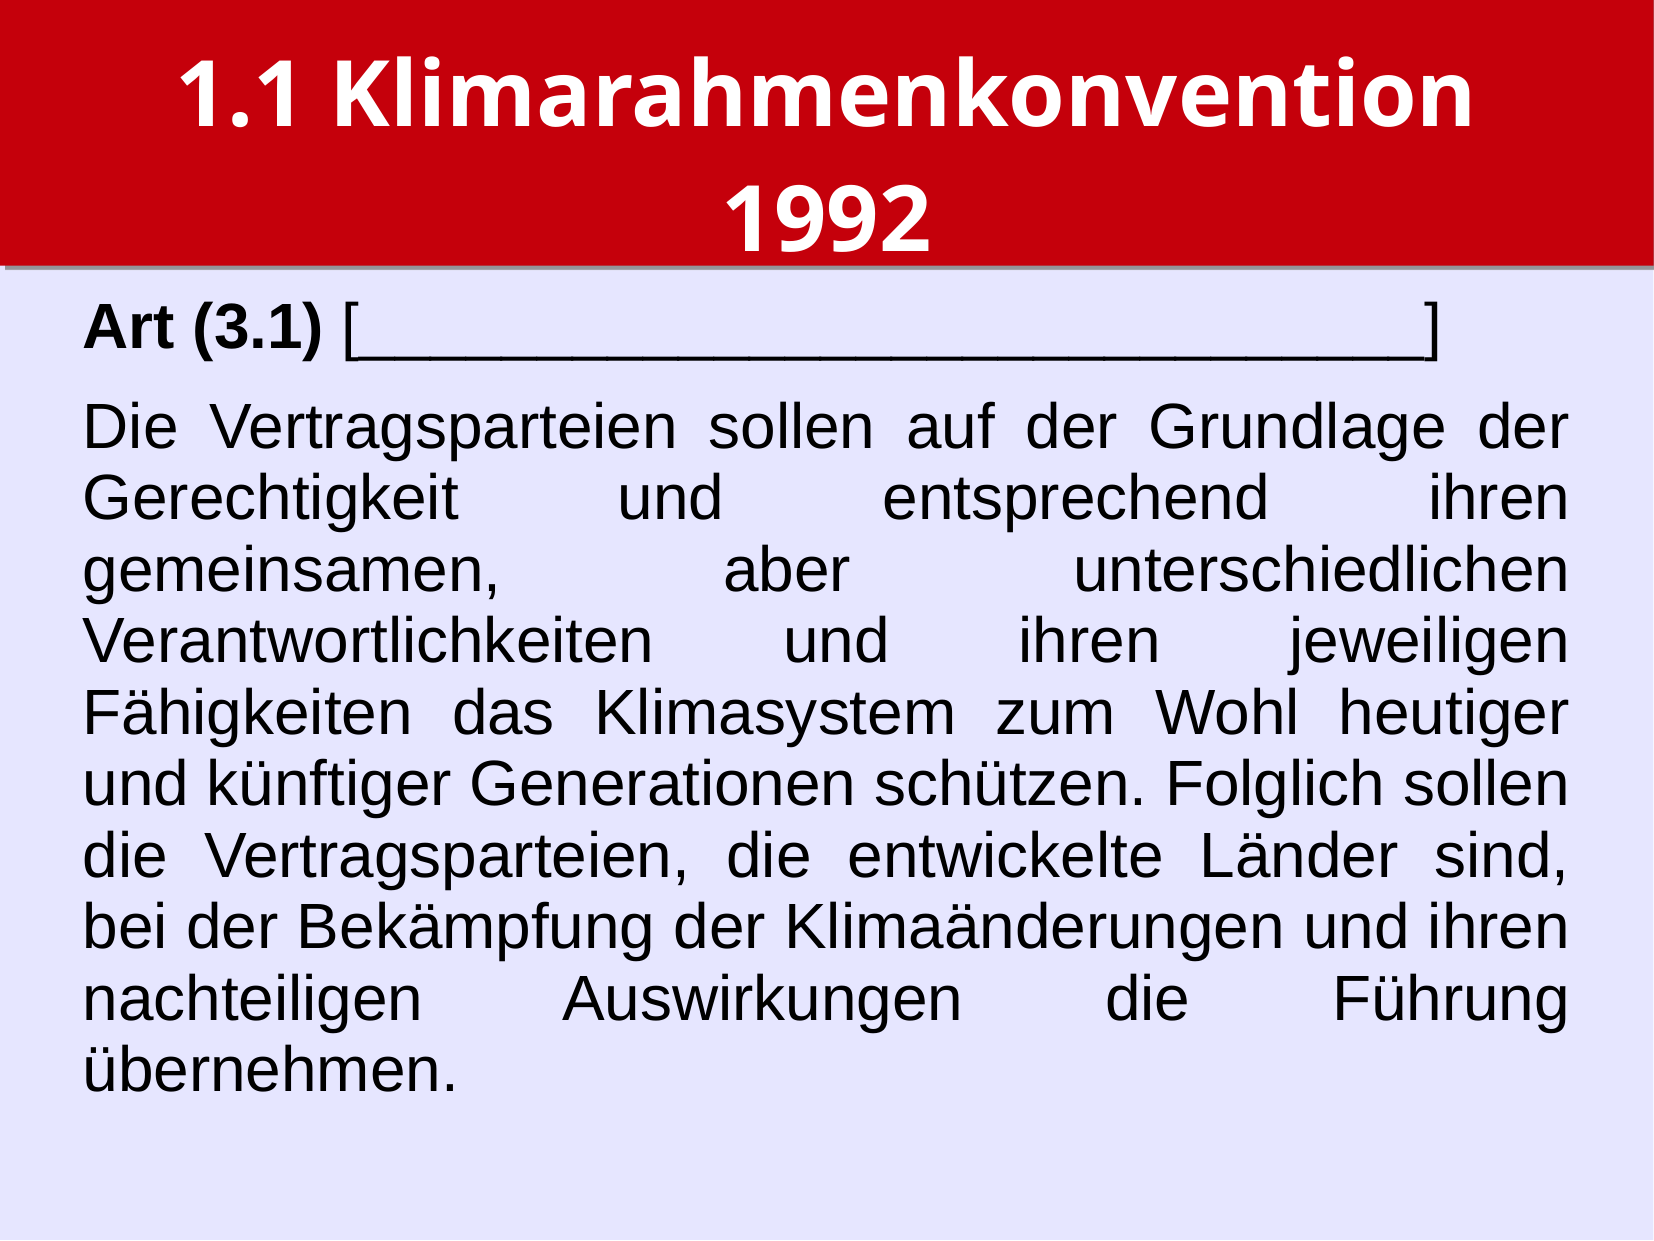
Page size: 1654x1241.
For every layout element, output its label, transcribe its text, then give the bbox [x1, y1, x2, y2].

title 1.1 Klimarahmenkonvention 1992 [82, 49, 1571, 257]
list Art (3.1) [______________________________] Die Vertragsparteien sollen auf der Grundlage der Gerechtigkeit und entsprechend ihren gemeinsamen, aber unterschiedlichen Verantwortlichkeiten und ihren jeweiligen Fähigkeiten das Klimasystem zum Wohl heutiger und künftiger Generationen schützen. Folglich sollen die Vertragsparteien, die entwickelte Länder sind, bei der Bekämpfung der Klimaänderungen und ihren nachteiligen Auswirkungen die Führung übernehmen. [82, 290, 1571, 1109]
